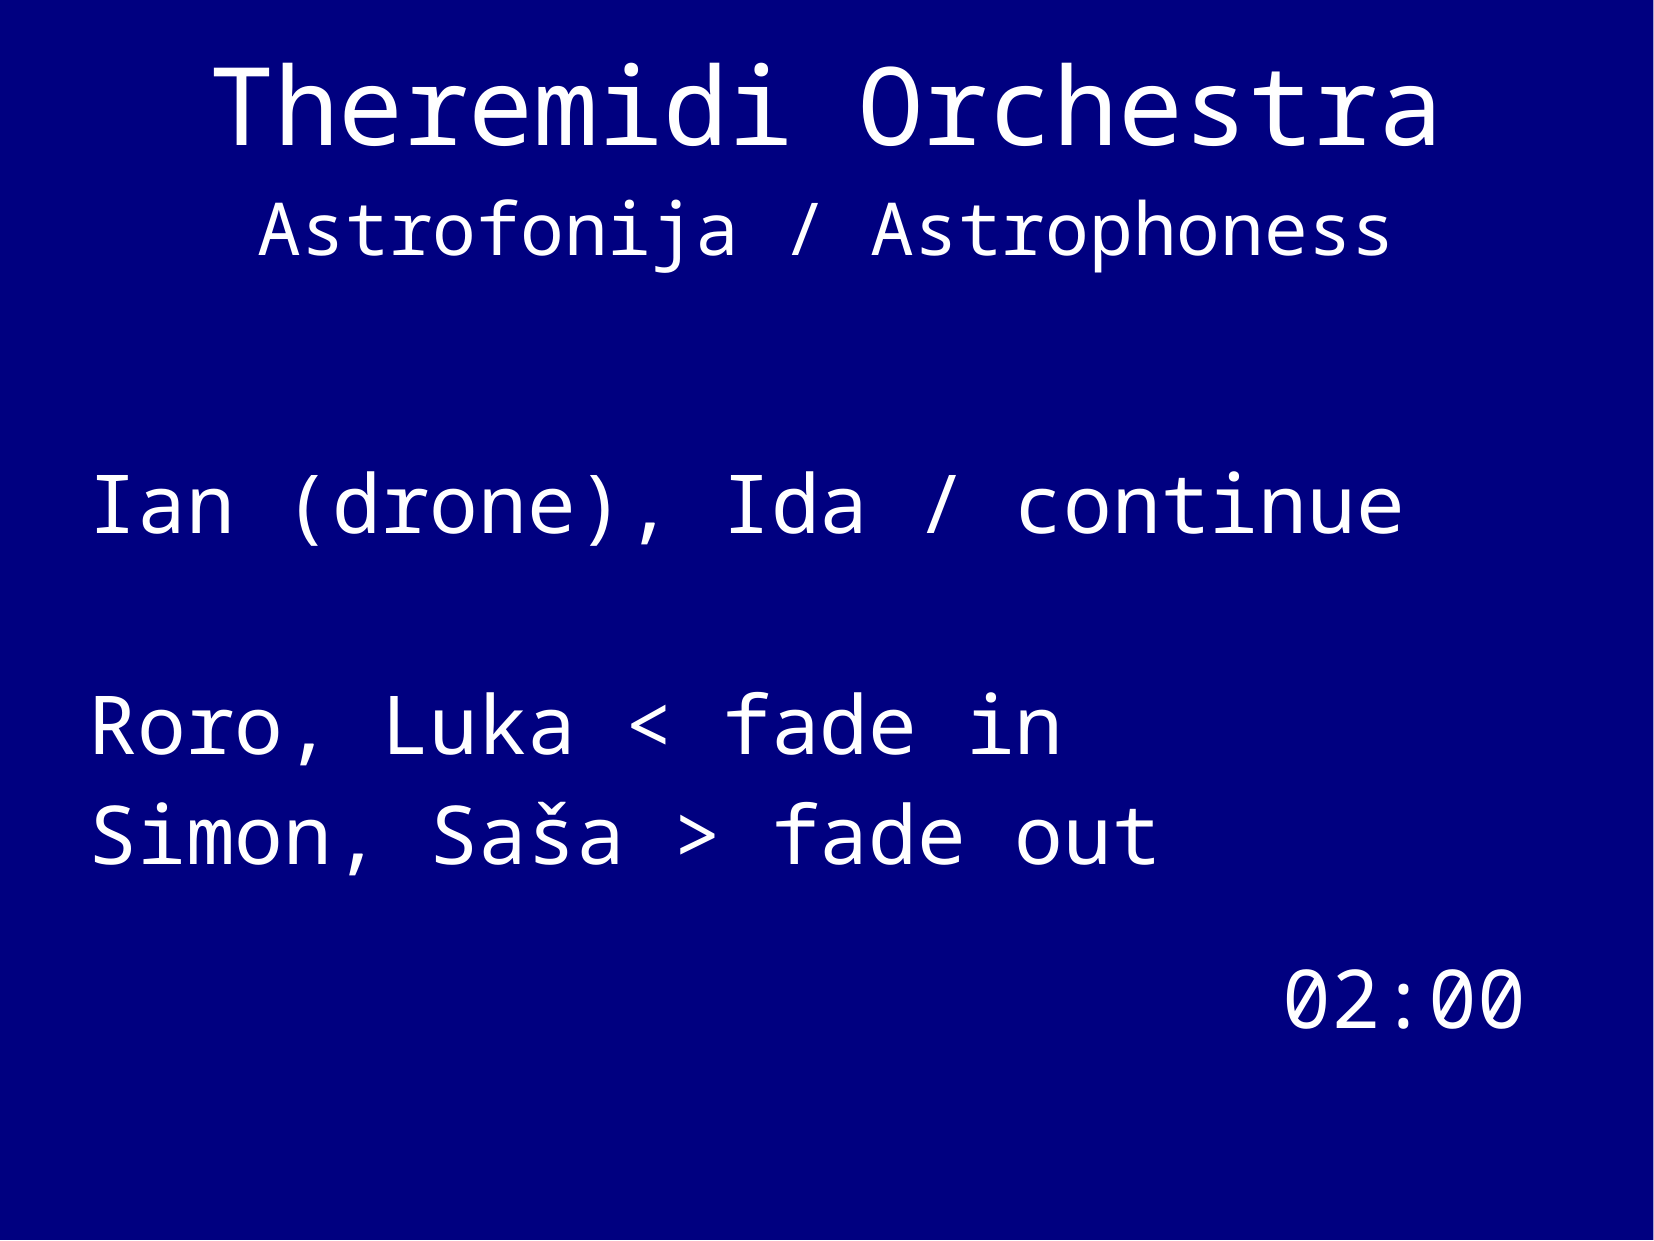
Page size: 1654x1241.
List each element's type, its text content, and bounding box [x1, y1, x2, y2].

title Theremidi Orchestra Astrofonija / Astrophoness [82, 49, 1571, 257]
text_box 02:00 [1282, 900, 1620, 1096]
subtitle Ian (drone), Ida / continue Roro, Luka < fade in Simon, Saša > fade out [88, 272, 1566, 1063]
